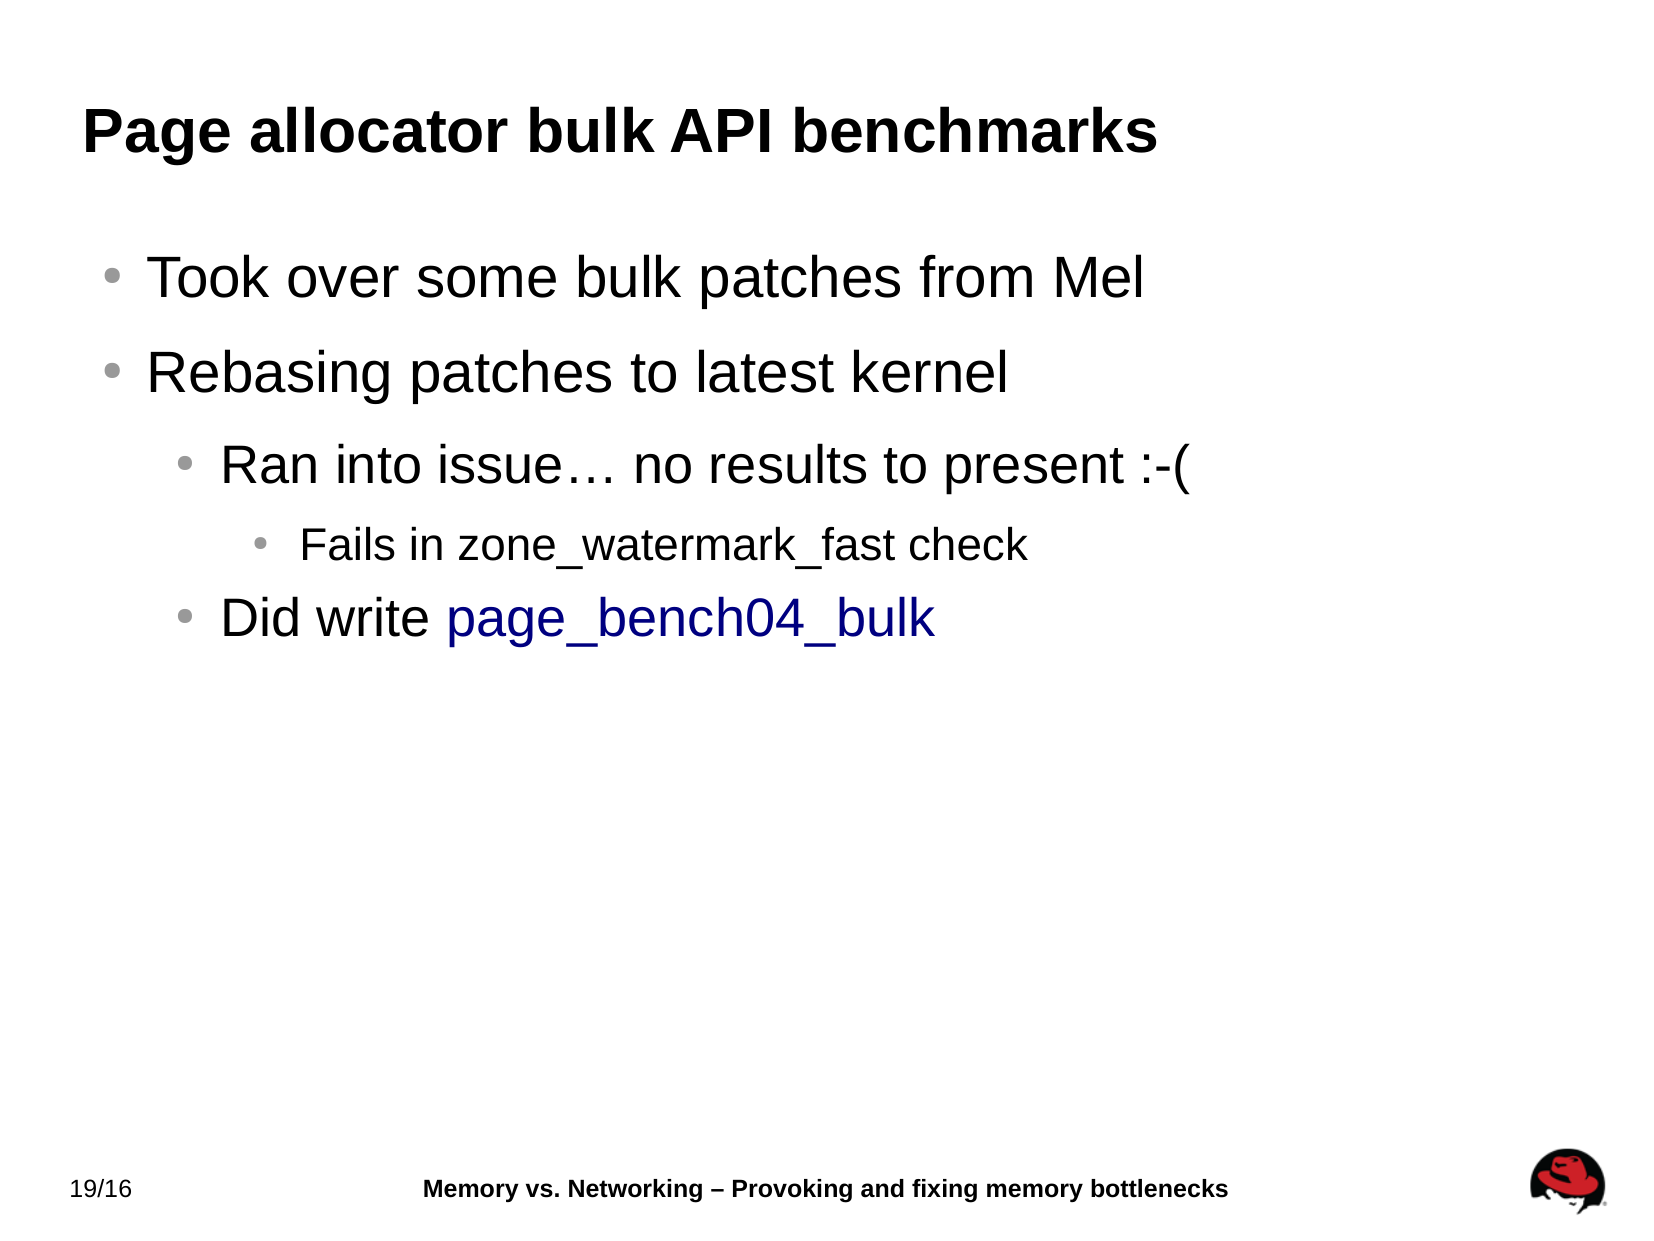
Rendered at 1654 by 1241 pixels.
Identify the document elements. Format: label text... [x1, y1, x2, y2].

list Took over some bulk patches from Mel Rebasing patches to latest kernel Ran into issue… no results to present :-( Fails in zone_watermark_fast check Did write page_bench04_bulk [86, 244, 1576, 1039]
title Page allocator bulk API benchmarks [82, 37, 1571, 226]
picture [1529, 1146, 1613, 1224]
